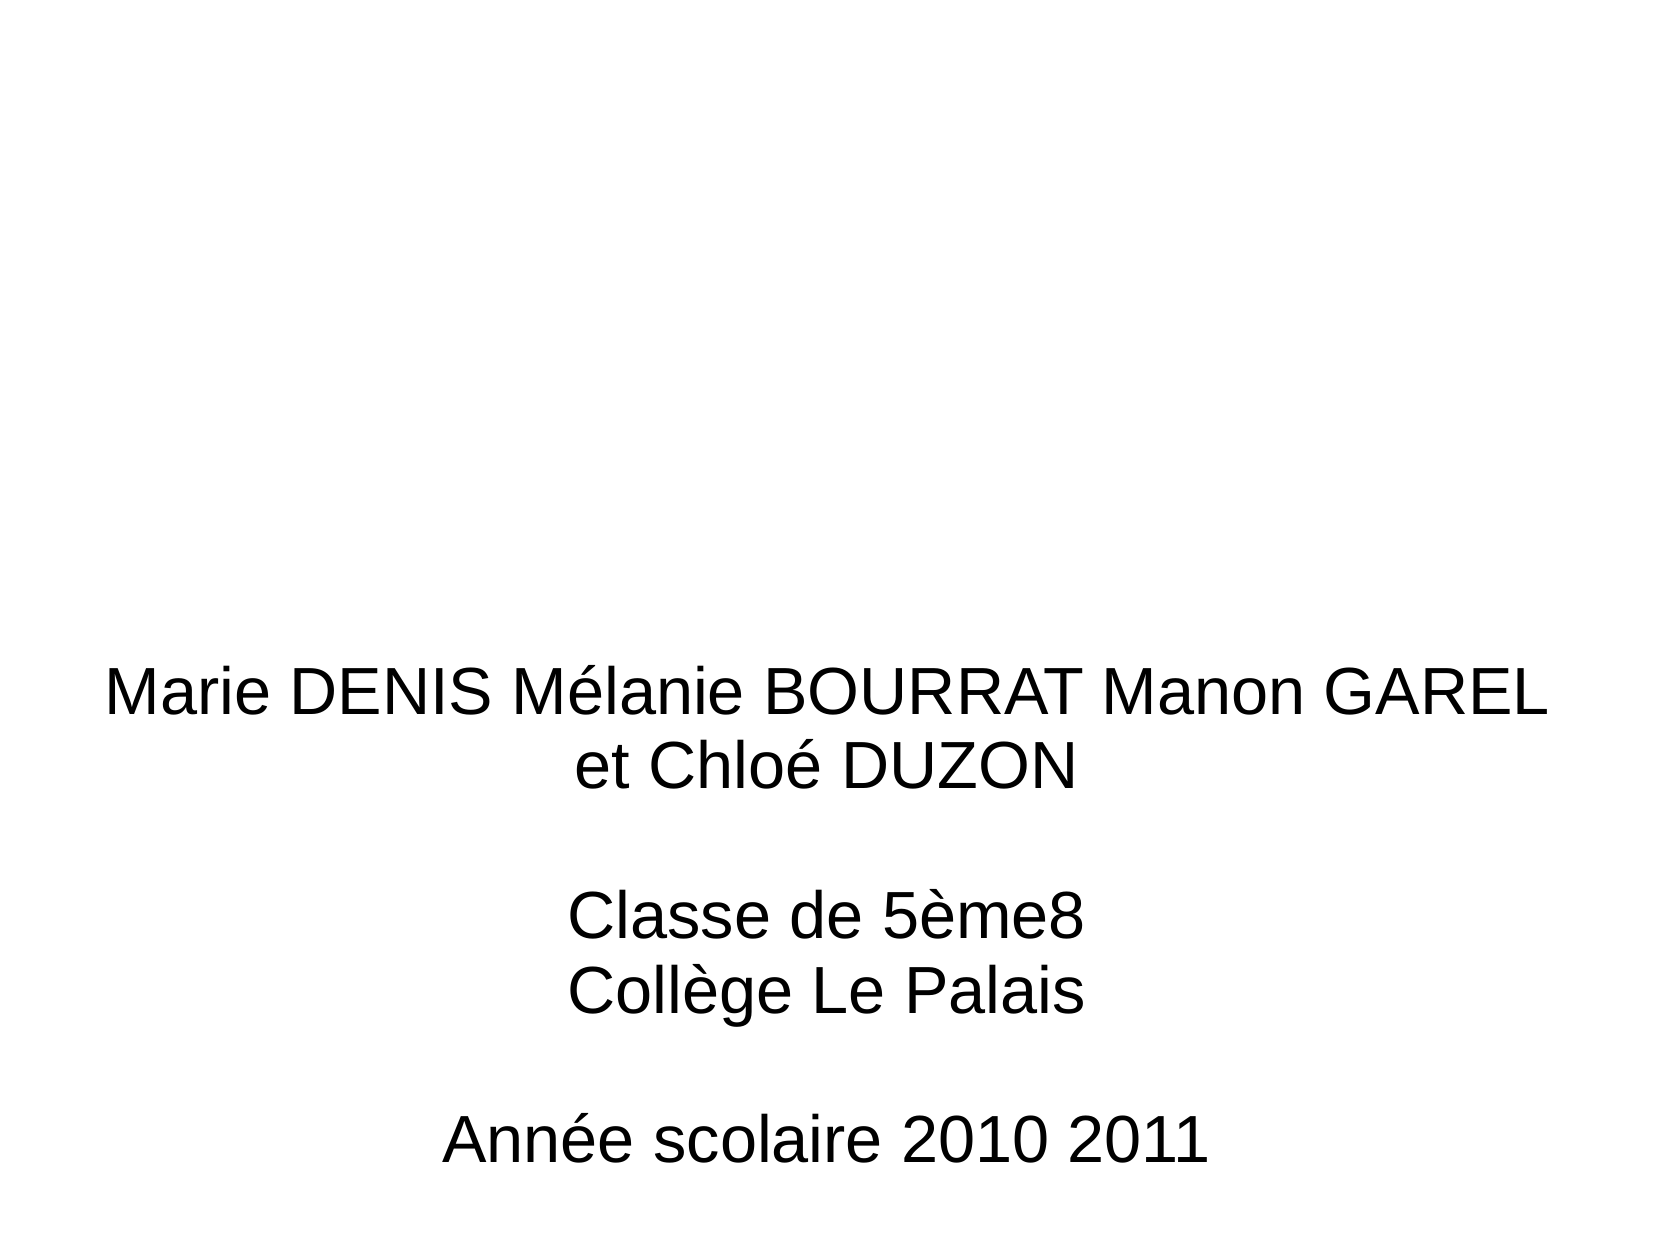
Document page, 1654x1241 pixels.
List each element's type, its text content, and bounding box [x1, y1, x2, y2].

subtitle Marie DENIS Mélanie BOURRAT Manon GAREL et Chloé DUZON Classe de 5ème8 Collège Le Palais Année scolaire 2010 2011 [82, 0, 1571, 1178]
